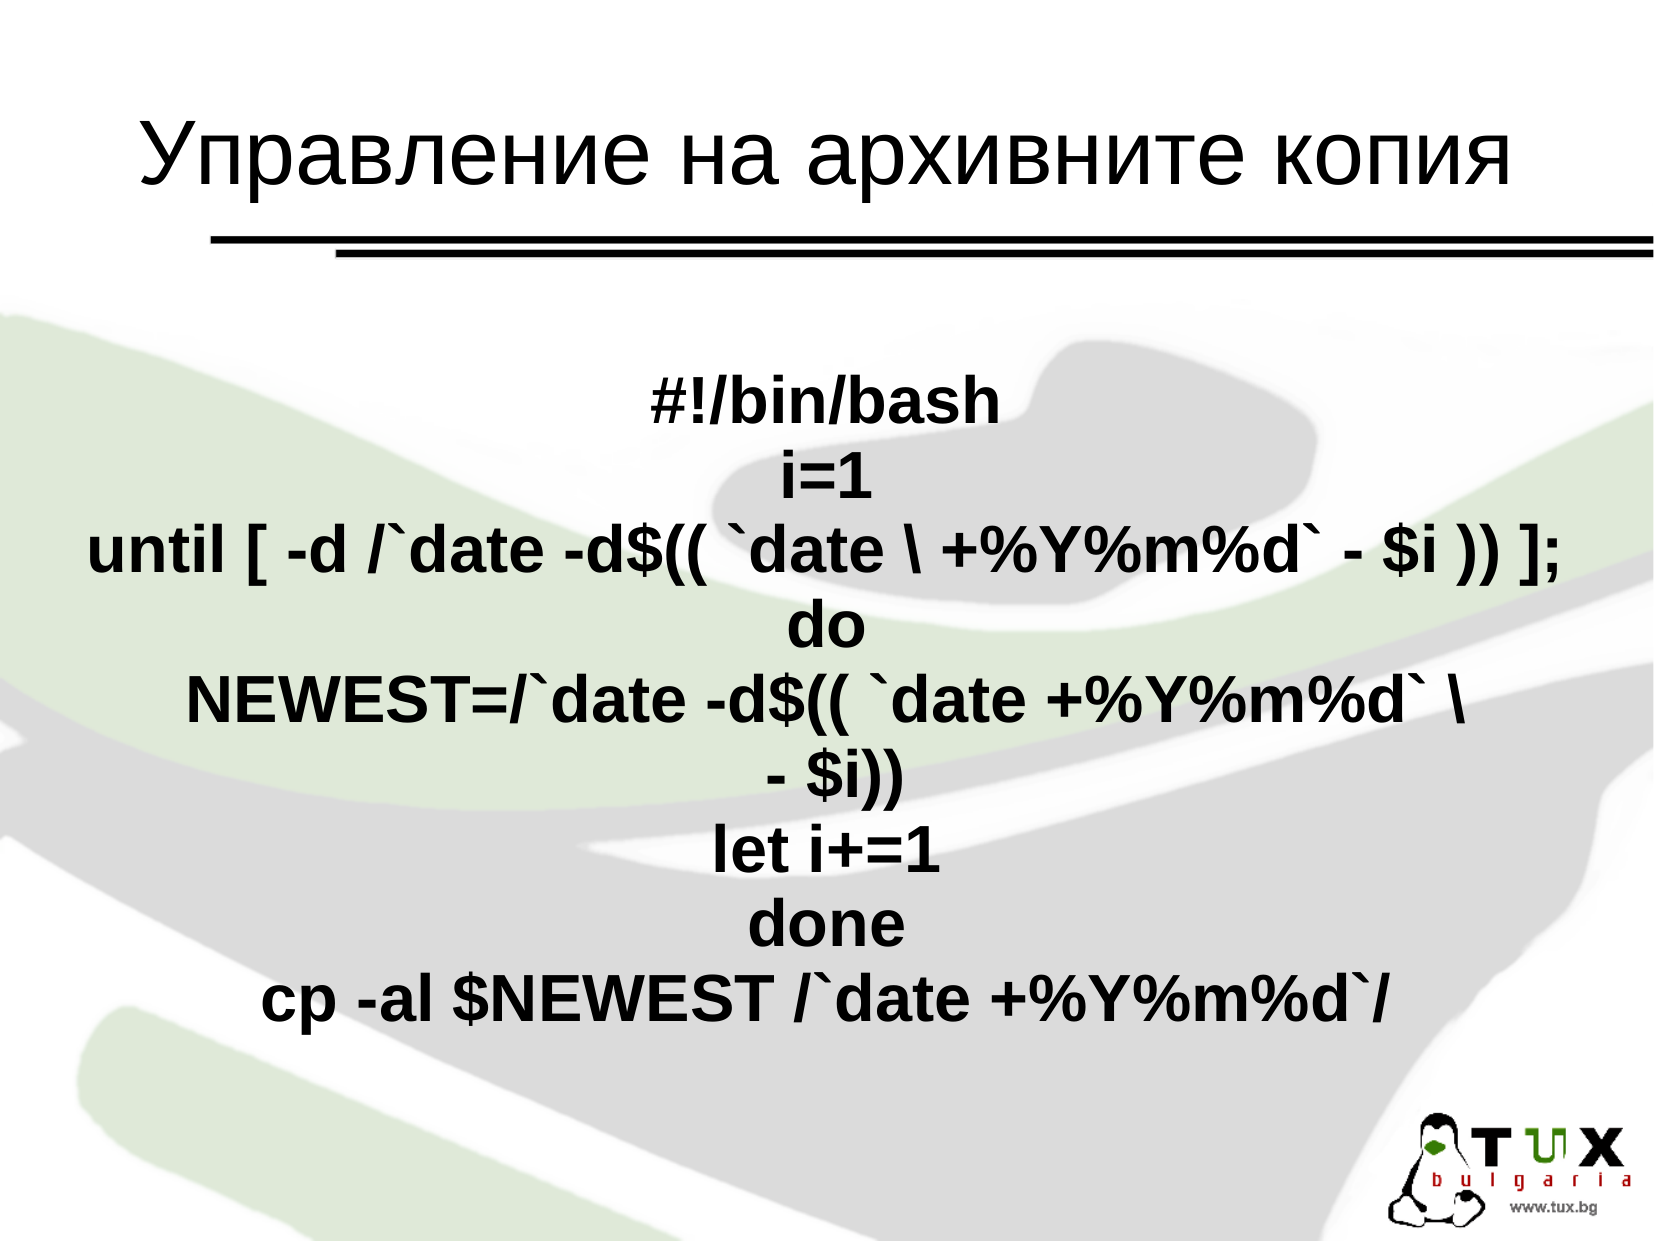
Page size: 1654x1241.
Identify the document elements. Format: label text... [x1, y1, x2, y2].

subtitle #!/bin/bash i=1 until [ -d /`date -d$(( `date \ +%Y%m%d` - $i )) ]; do NEWEST=/`date -d$(( `date +%Y%m%d` \ - $i)) let i+=1 done cp -al $NEWEST /`date +%Y%m%d`/ [82, 308, 1571, 1091]
picture [0, 0, 1654, 1241]
title Управлениe на архивните копия [82, 49, 1571, 257]
